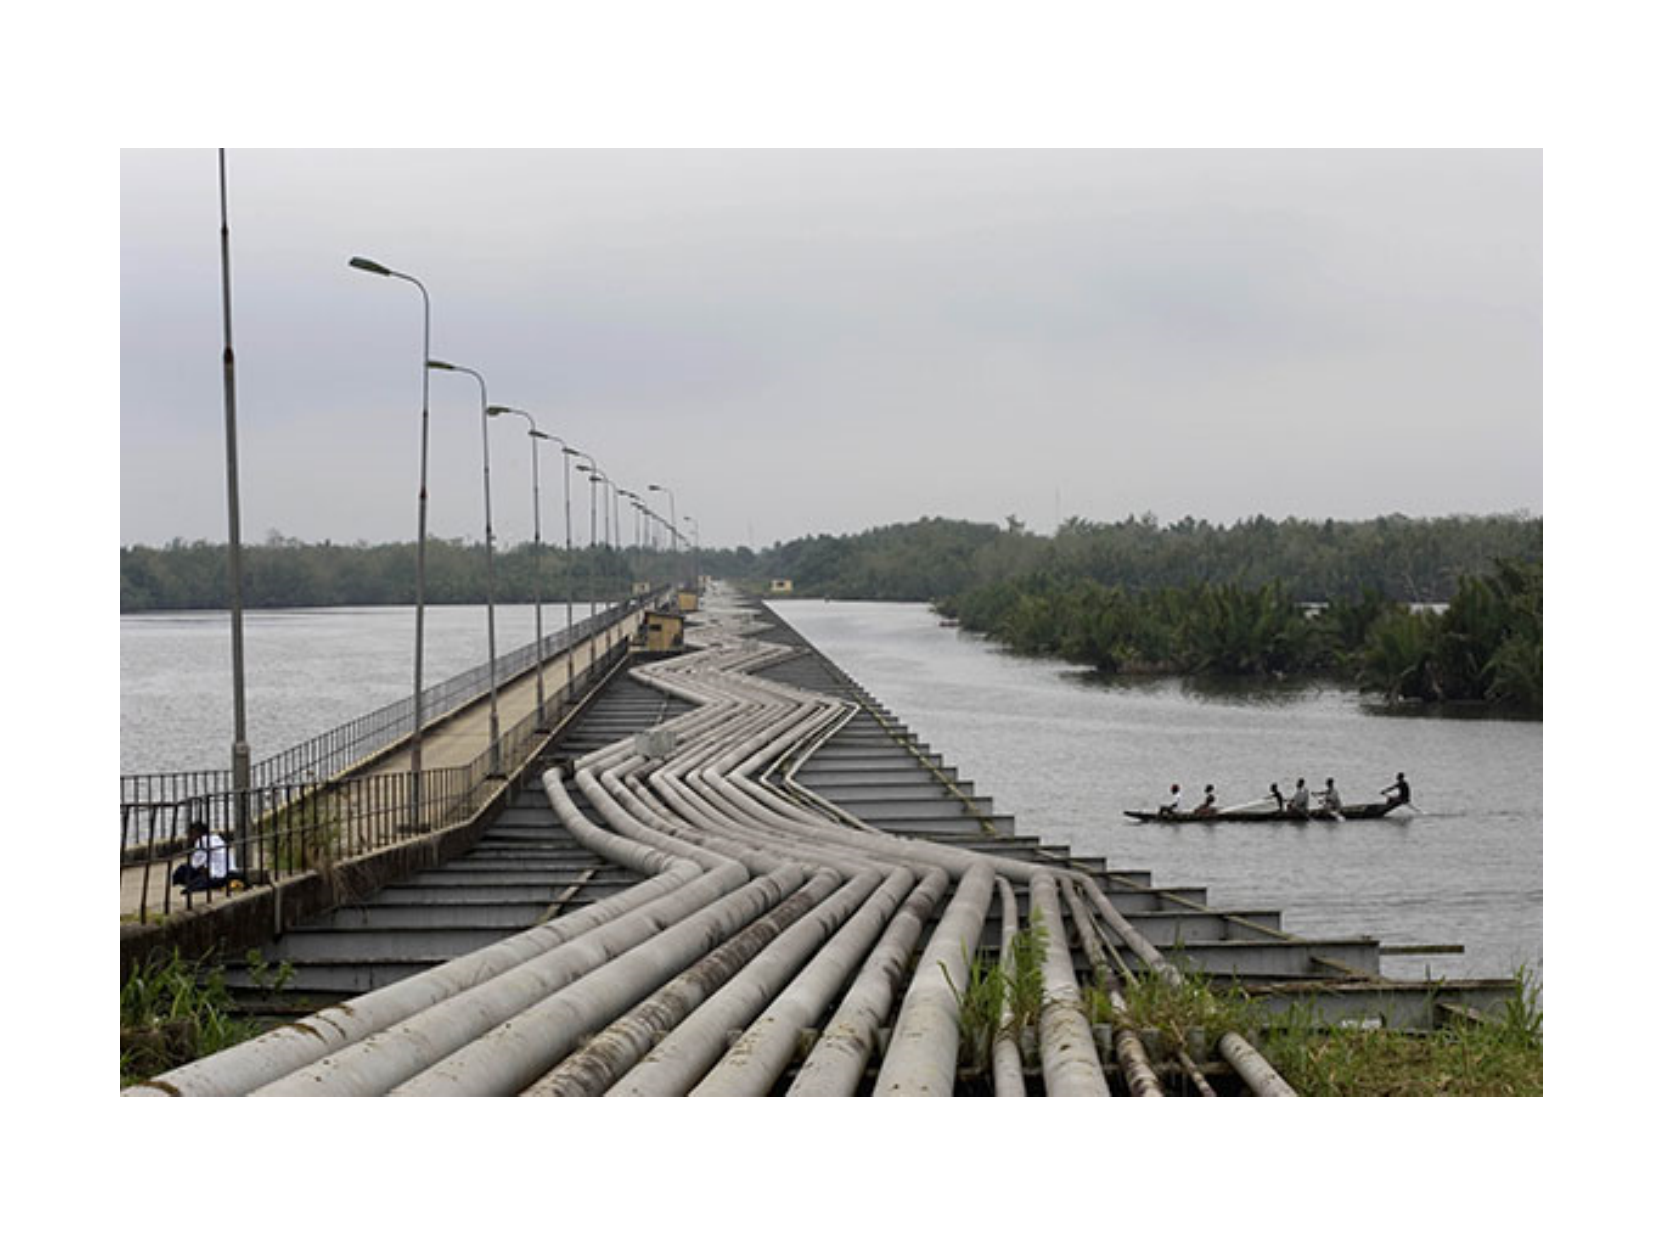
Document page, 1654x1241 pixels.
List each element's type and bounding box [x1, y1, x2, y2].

picture [120, 148, 1543, 1097]
